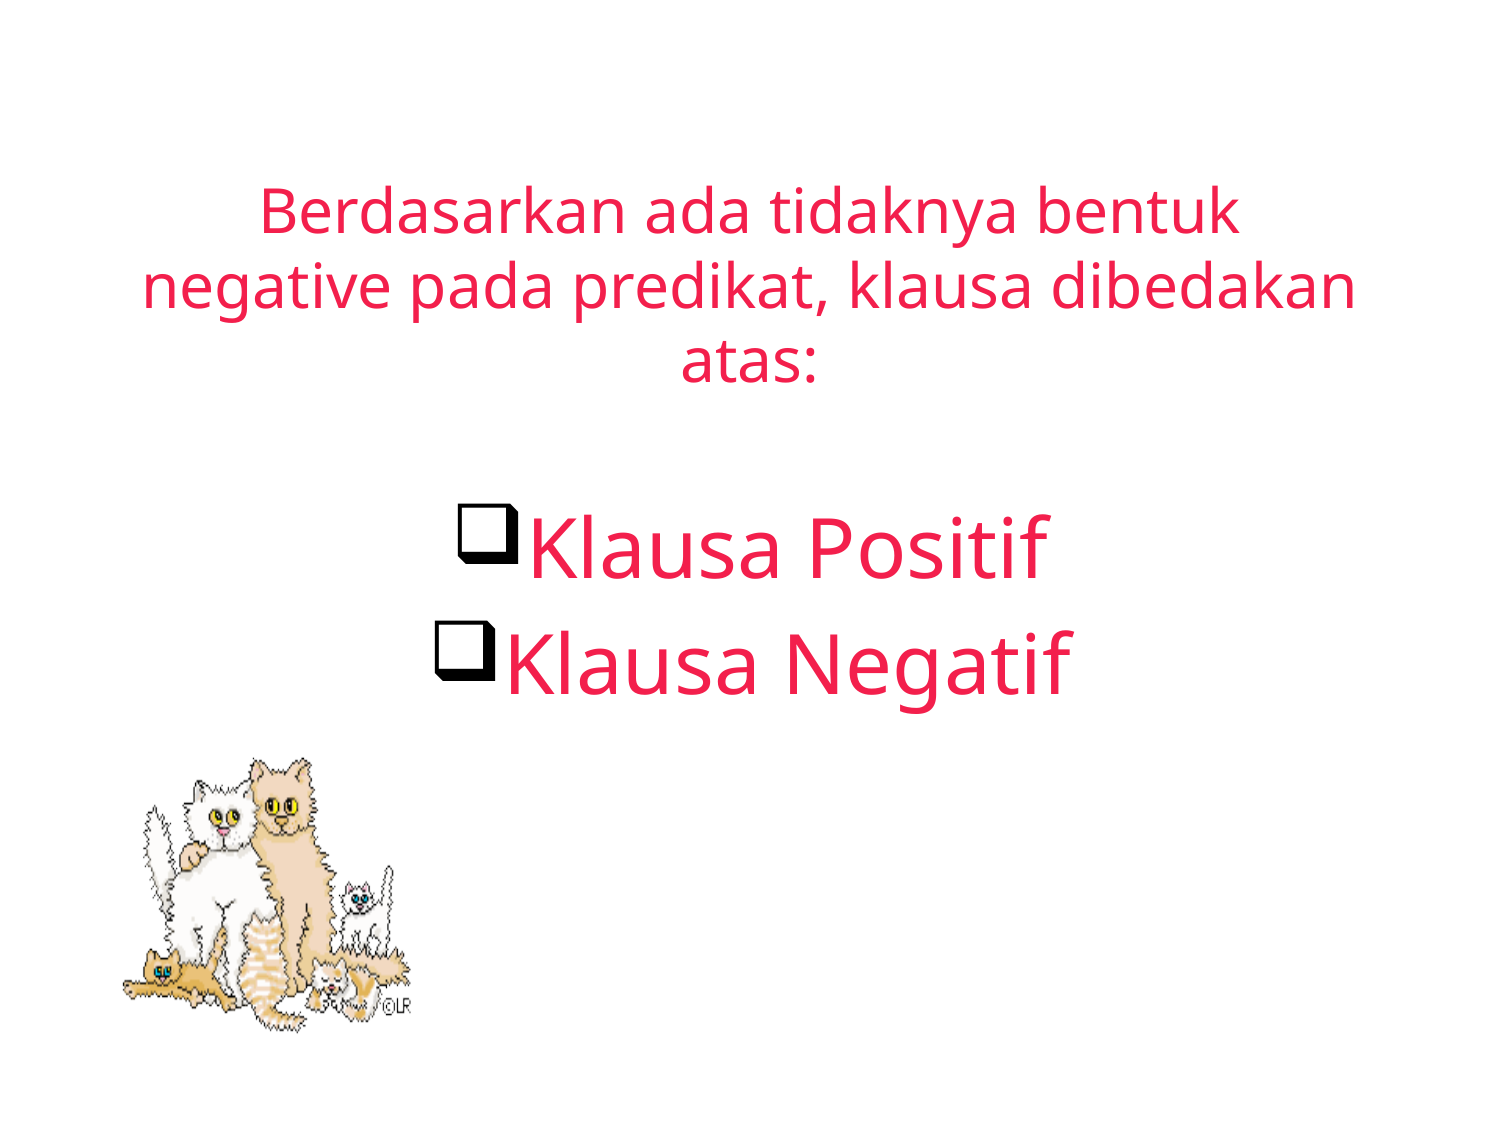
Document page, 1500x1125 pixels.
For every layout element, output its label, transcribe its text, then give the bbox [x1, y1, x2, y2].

subtitle Klausa Positif Klausa Negatif [225, 487, 1275, 775]
picture [112, 749, 422, 1041]
title Berdasarkan ada tidaknya bentuk negative pada predikat, klausa dibedakan atas: [112, 162, 1388, 404]
